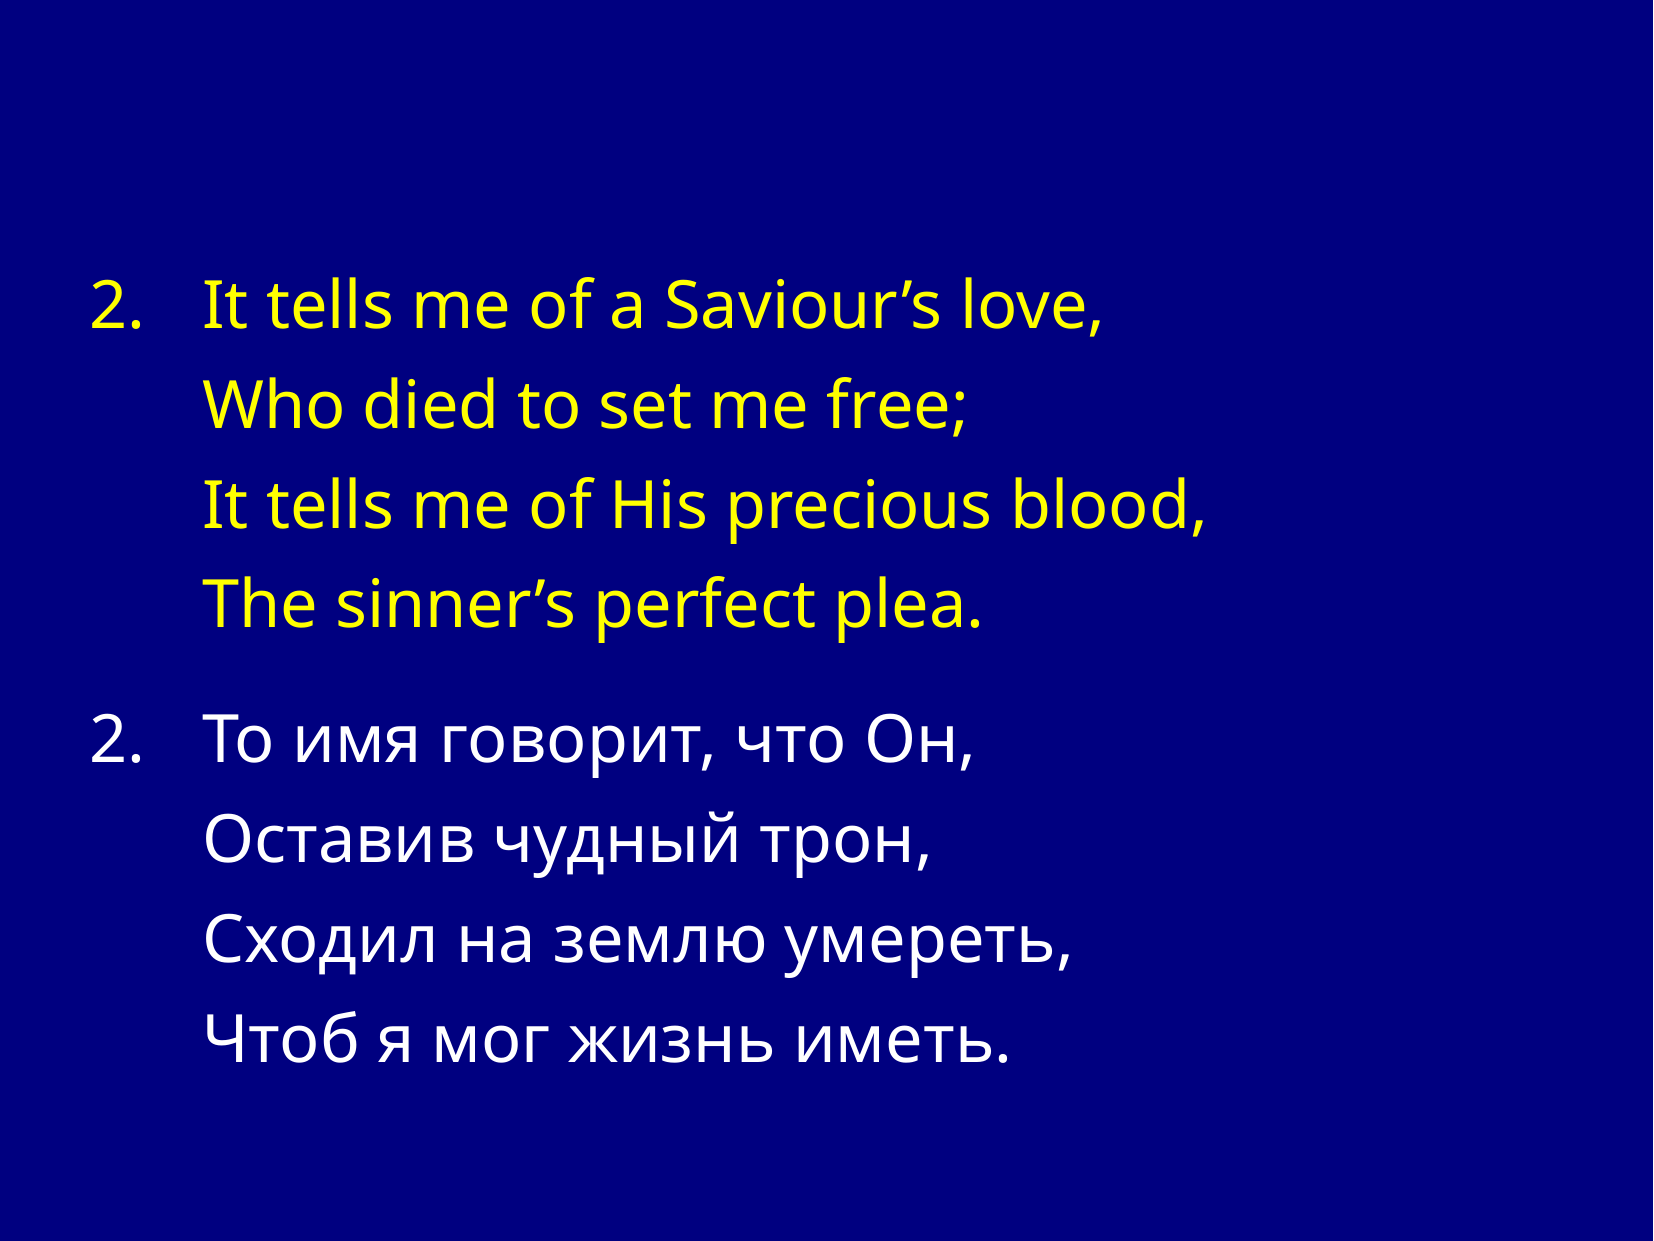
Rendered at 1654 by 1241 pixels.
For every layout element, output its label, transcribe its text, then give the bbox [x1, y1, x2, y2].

text_box 2. То имя говорит, что Он, Оставив чудный трон, Сходил на землю умереть, Чтоб я мог жизнь иметь. [75, 675, 1576, 1163]
text_box 2. It tells me of a Saviour’s love, Who died to set me free; It tells me of His precious blood, The sinner’s perfect plea. [75, 150, 1576, 638]
